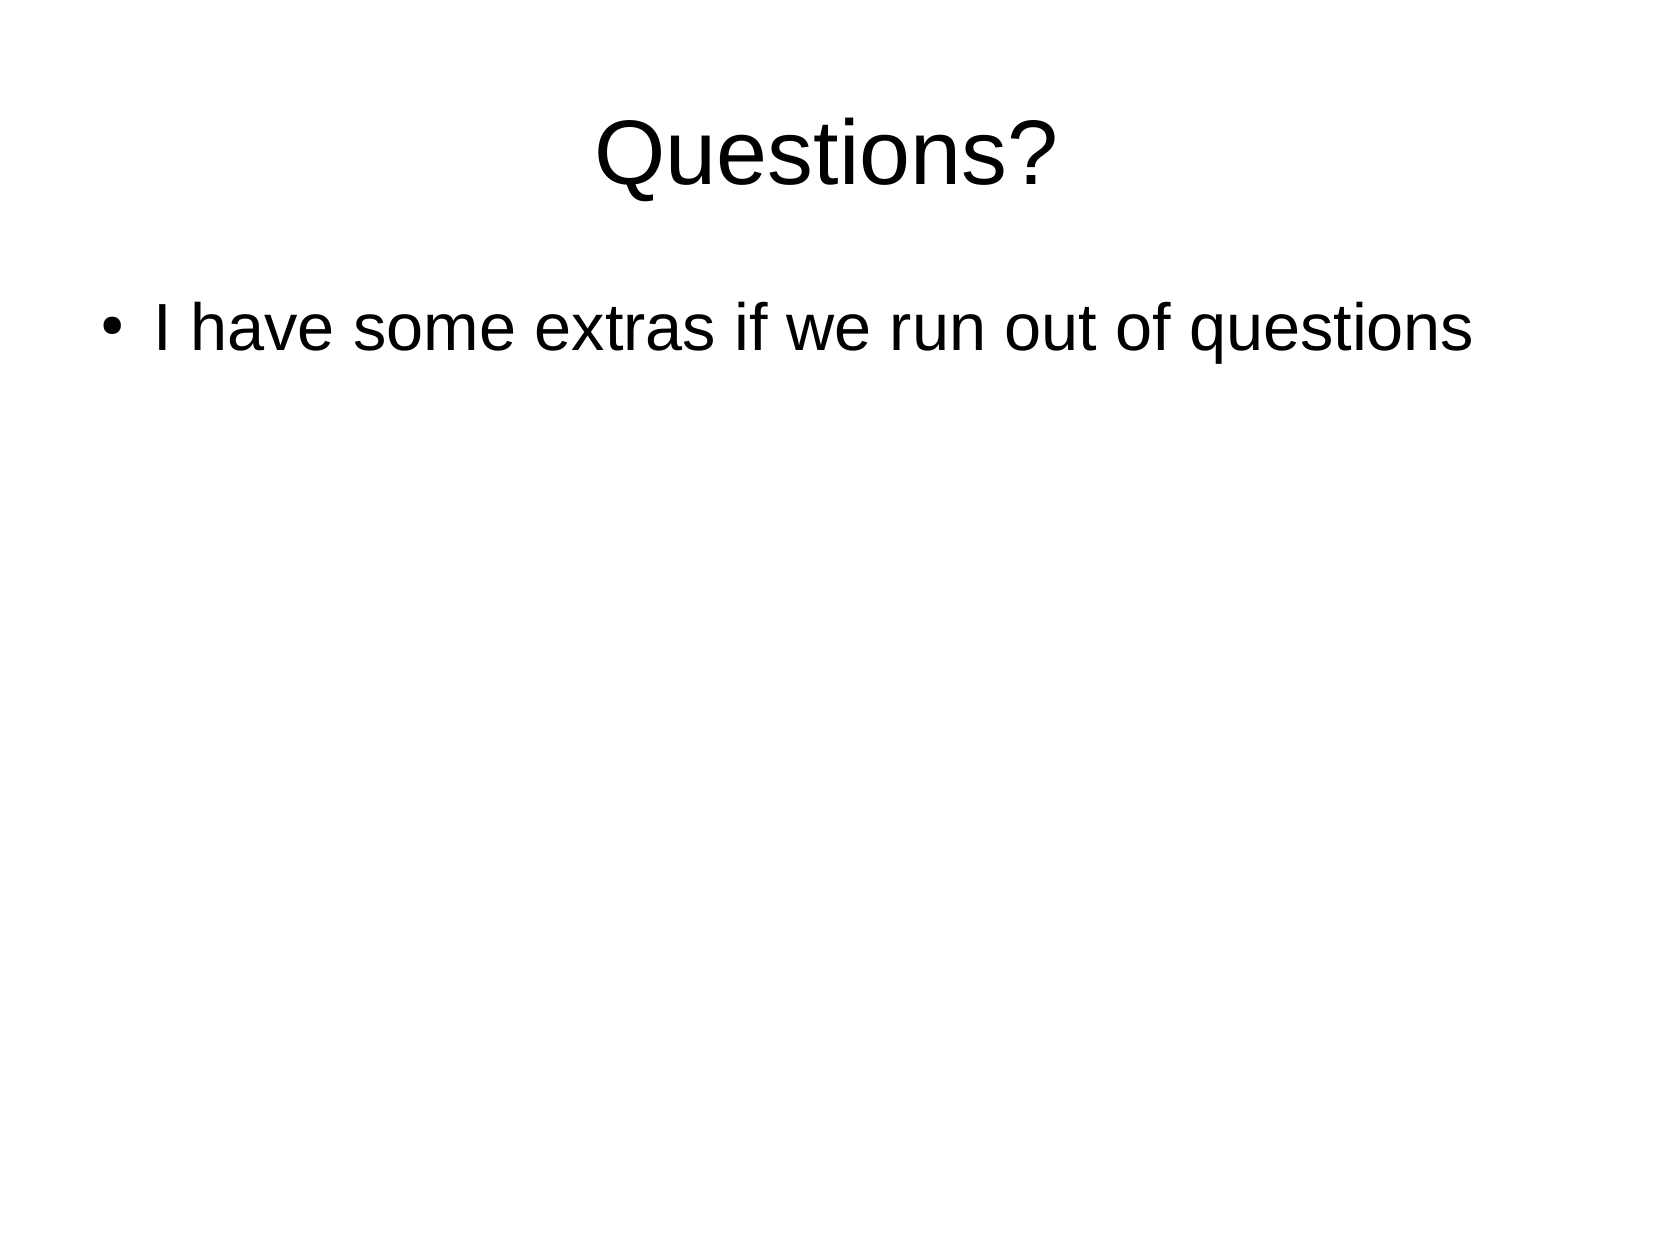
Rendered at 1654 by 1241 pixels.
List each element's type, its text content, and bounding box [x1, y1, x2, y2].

title Questions? [82, 49, 1571, 257]
list I have some extras if we run out of questions [82, 290, 1571, 1010]
